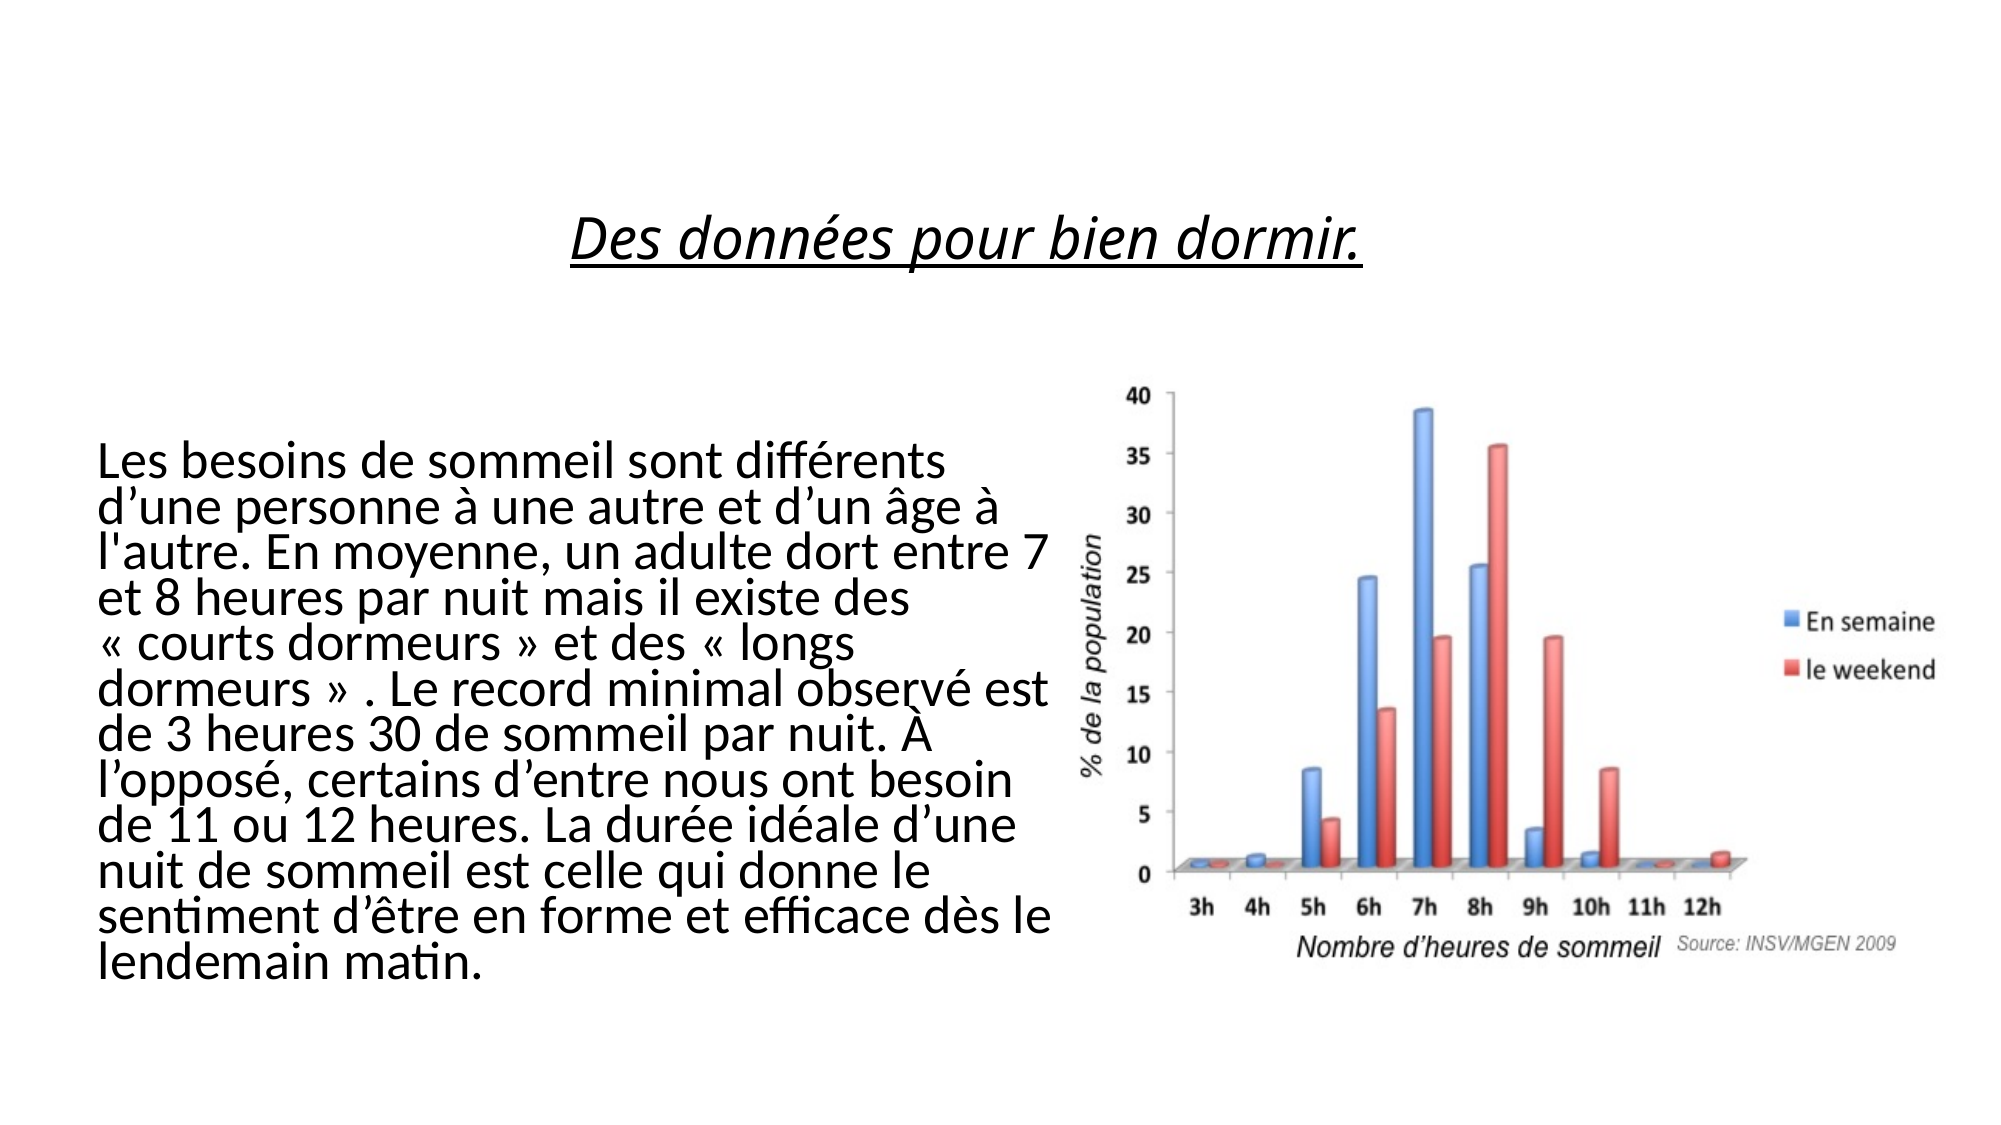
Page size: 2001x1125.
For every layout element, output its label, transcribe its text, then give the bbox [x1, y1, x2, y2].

list Les besoins de sommeil sont différents d’une personne à une autre et d’un âge à l'autre. En moyenne, un adulte dort entre 7 et 8 heures par nuit mais il existe des « courts dormeurs » et des « longs dormeurs » . Le record minimal observé est de 3 heures 30 de sommeil par nuit. À l’opposé, certains d’entre nous ont besoin de 11 ou 12 heures. La durée idéale d’une nuit de sommeil est celle qui donne le sentiment d’être en forme et efficace dès le lendemain matin. [82, 349, 1076, 1016]
title Des données pour bien dormir. [103, 131, 1829, 349]
picture [1067, 349, 1961, 969]
